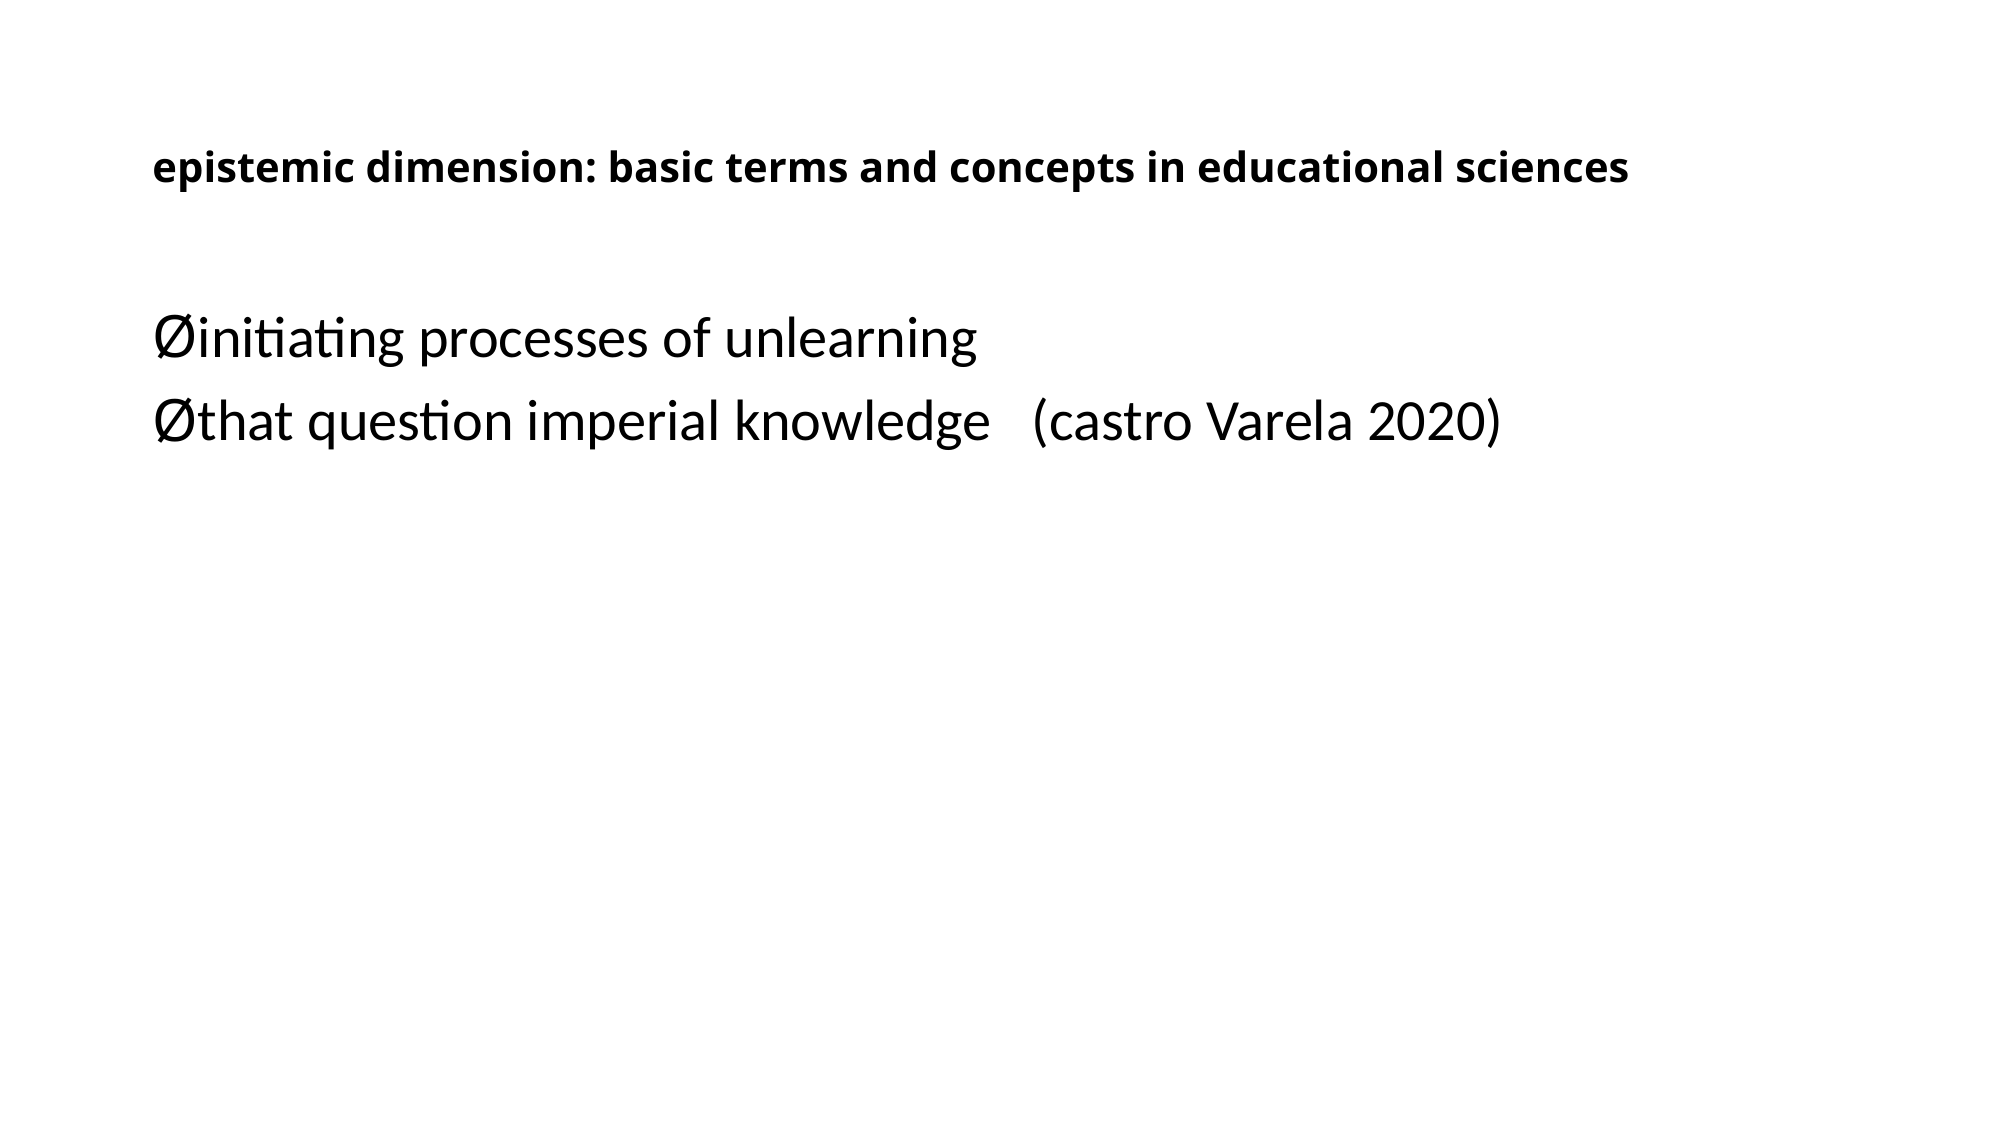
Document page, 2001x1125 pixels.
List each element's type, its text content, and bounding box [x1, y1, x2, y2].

title epistemic dimension: basic terms and concepts in educational sciences [137, 59, 1863, 278]
list initiating processes of unlearning that question imperial knowledge (castro Varela 2020) [137, 299, 1863, 1014]
